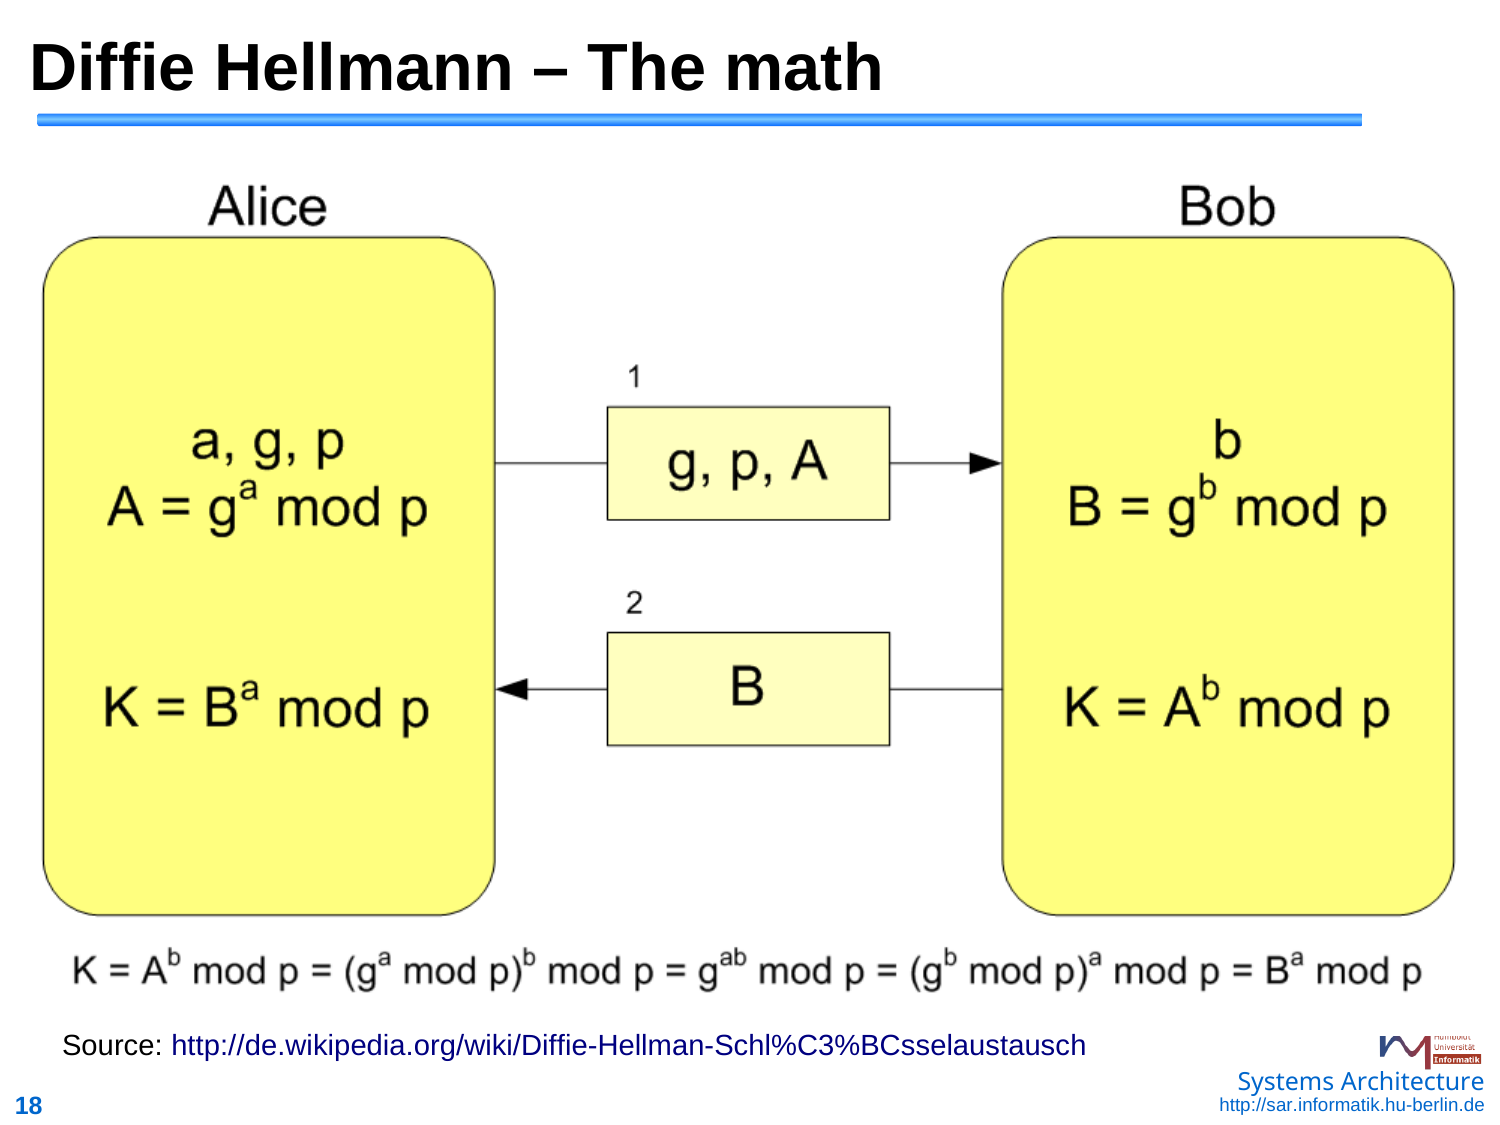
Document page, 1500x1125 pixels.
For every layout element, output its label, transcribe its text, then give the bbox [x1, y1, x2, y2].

text_box Source: http://de.wikipedia.org/wiki/Diffie-Hellman-Schl%C3%BCsselaustausch [47, 1021, 1111, 1070]
picture [0, 135, 1498, 1071]
title Diffie Hellmann – The math [29, 26, 1500, 108]
